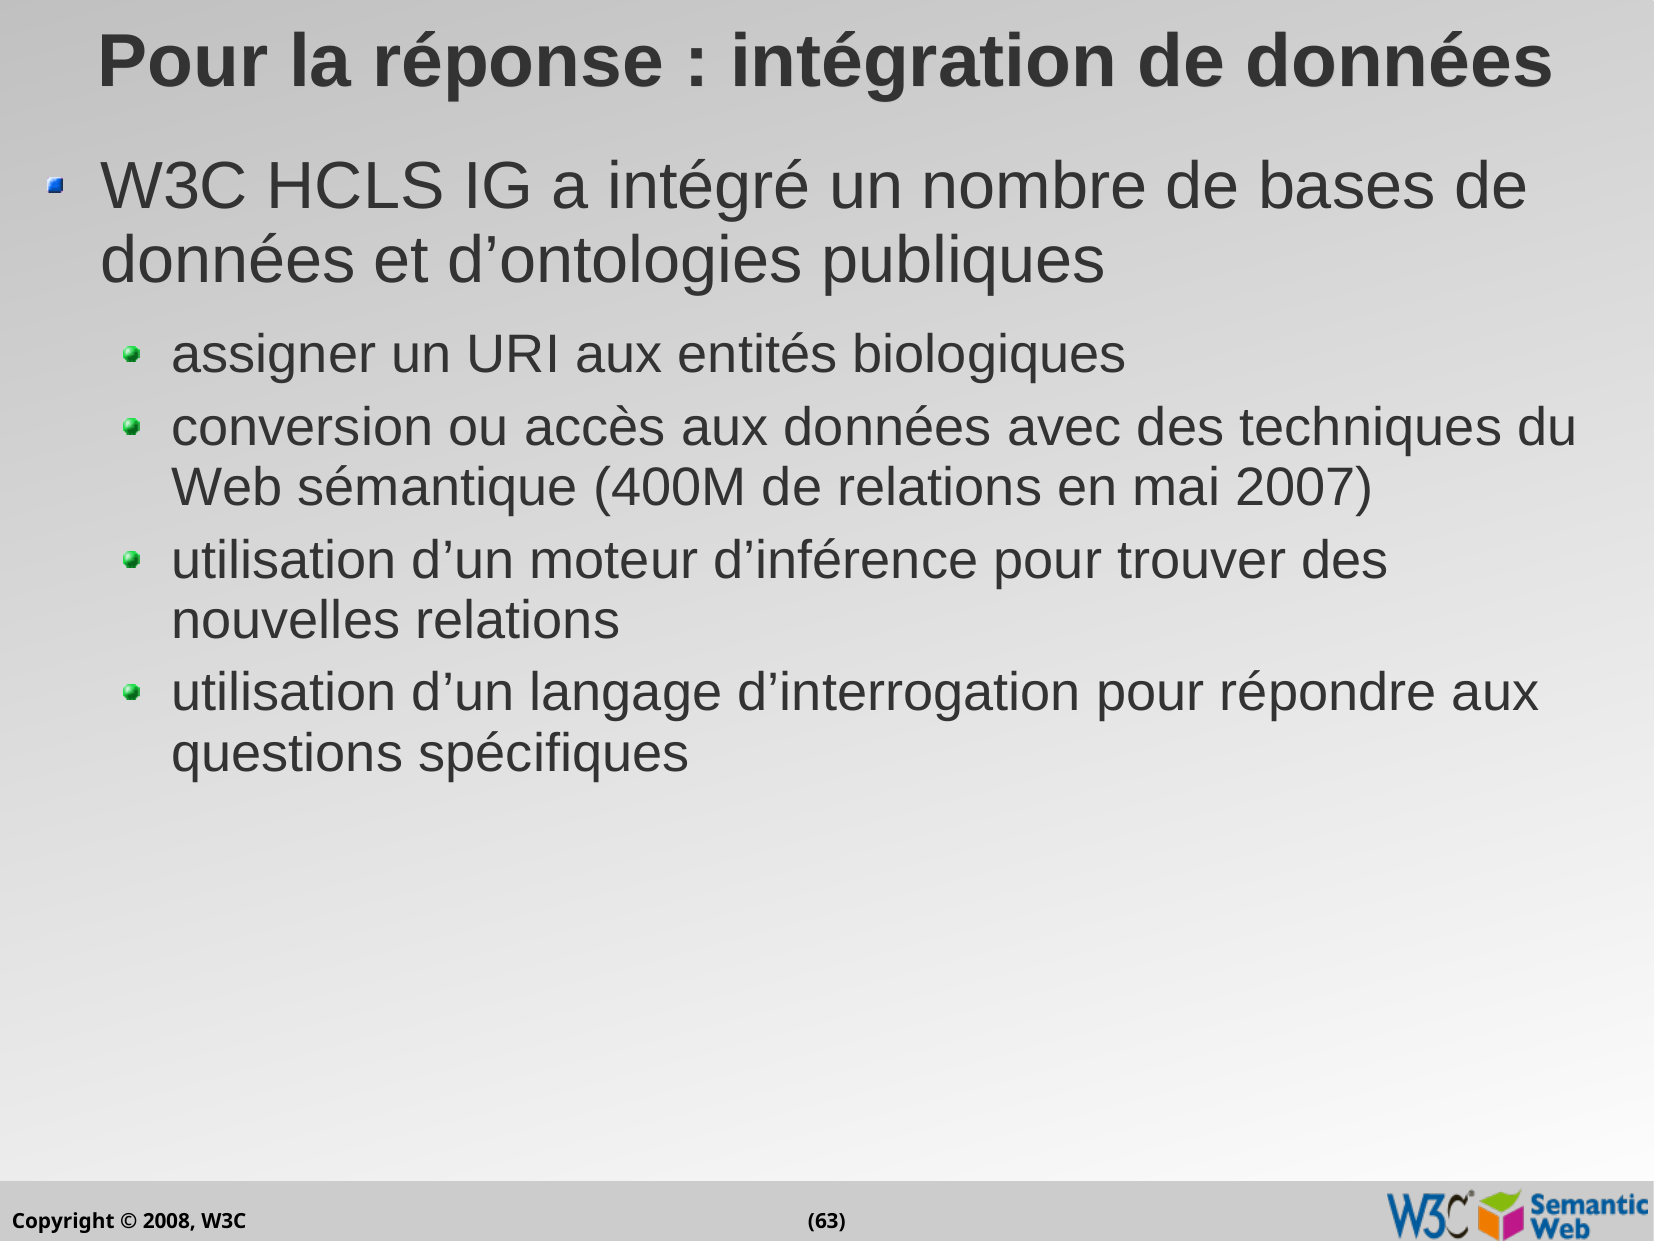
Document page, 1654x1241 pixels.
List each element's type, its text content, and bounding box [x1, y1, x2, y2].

title Pour la réponse : intégration de données [0, 0, 1654, 119]
list W3C HCLS IG a intégré un nombre de bases de données et d’ontologies publiques assigner un URI aux entités biologiques conversion ou accès aux données avec des techniques du Web sémantique (400M de relations en mai 2007) utilisation d’un moteur d’inférence pour trouver des nouvelles relations utilisation d’un langage d’interrogation pour répondre aux questions spécifiques [29, 147, 1624, 1134]
picture [1387, 1187, 1648, 1241]
